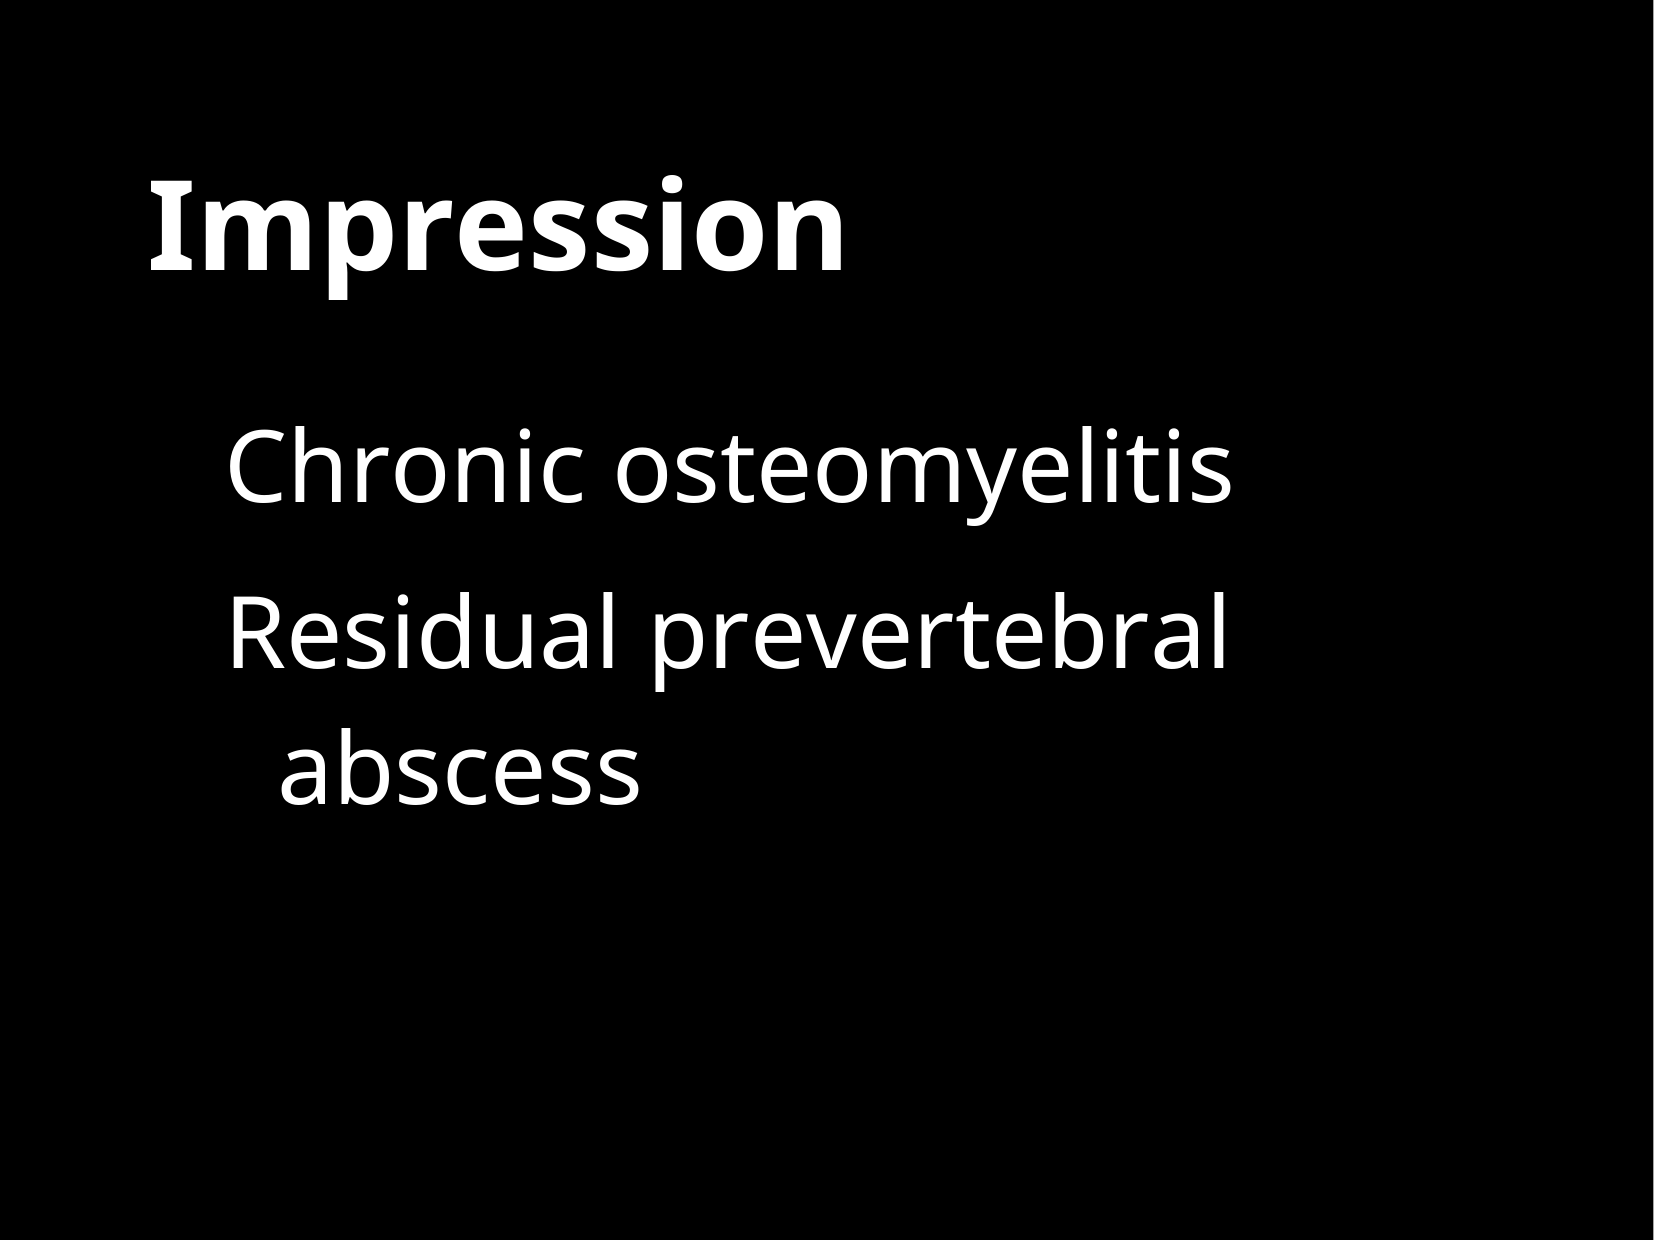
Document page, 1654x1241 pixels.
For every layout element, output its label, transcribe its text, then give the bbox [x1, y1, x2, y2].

list Chronic osteomyelitis Residual prevertebral abscess [206, 395, 1613, 1032]
title Impression [147, 118, 1506, 326]
